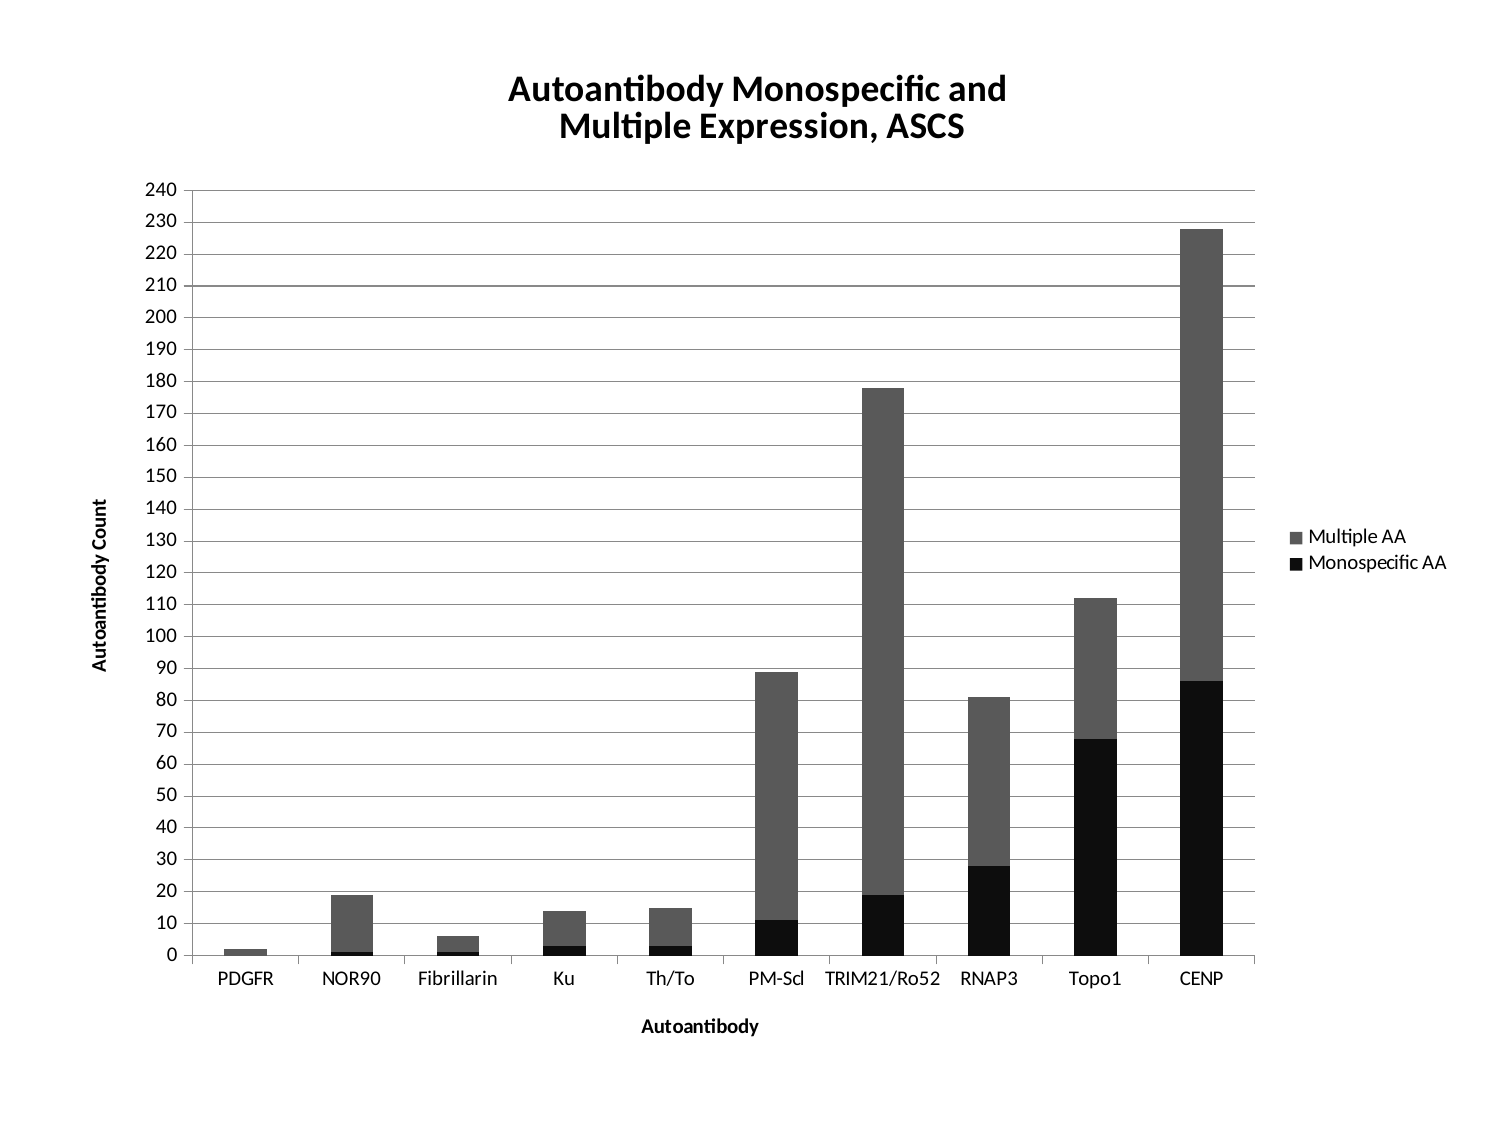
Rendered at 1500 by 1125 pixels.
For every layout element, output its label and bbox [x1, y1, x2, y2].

chart [57, 33, 1467, 1070]
